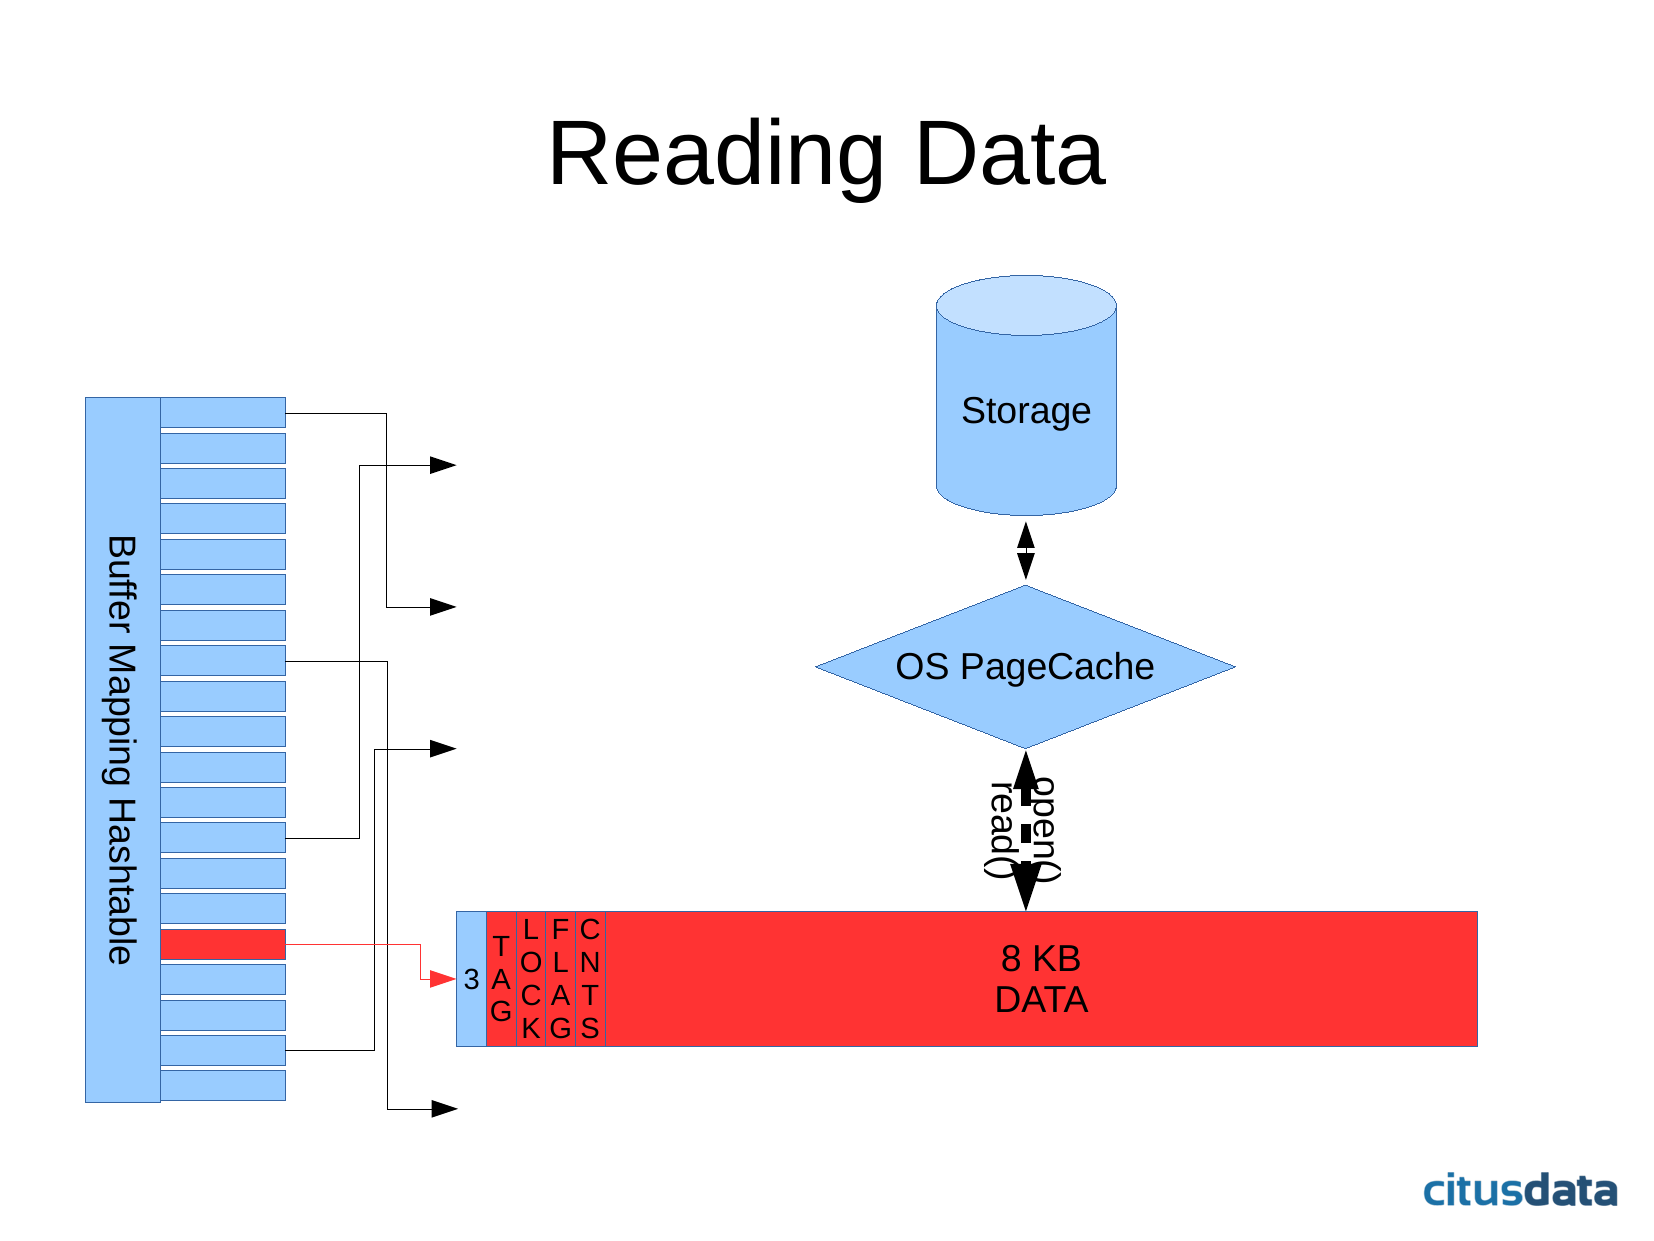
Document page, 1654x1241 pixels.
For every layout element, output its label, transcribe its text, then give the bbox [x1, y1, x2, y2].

text_box [160, 574, 286, 605]
text_box [160, 397, 286, 428]
title Reading Data [82, 49, 1571, 257]
text_box [160, 929, 286, 960]
text_box Storage [936, 309, 1117, 516]
text_box T A G [486, 911, 516, 1047]
text_box L O C K [516, 911, 545, 1047]
text_box [160, 681, 286, 712]
text_box [160, 503, 286, 534]
text_box [160, 1070, 286, 1101]
text_box [160, 787, 286, 818]
text_box [160, 752, 286, 783]
text_box OS PageCache [815, 585, 1236, 749]
text_box F L A G [545, 911, 575, 1047]
text_box [160, 433, 286, 464]
text_box [160, 858, 286, 889]
text_box [160, 468, 286, 499]
text_box [160, 1000, 286, 1031]
text_box 3 [456, 911, 486, 1047]
text_box Buffer Mapping Hashtable [85, 397, 161, 1103]
text_box C N T S [575, 911, 606, 1047]
picture [1420, 1167, 1622, 1209]
text_box 8 KB DATA [606, 911, 1478, 1047]
text_box [160, 964, 286, 995]
text_box [160, 822, 286, 853]
text_box [160, 645, 286, 676]
text_box [160, 893, 286, 924]
text_box [160, 539, 286, 570]
text_box [160, 610, 286, 641]
text_box [160, 1035, 286, 1066]
text_box [160, 716, 286, 747]
